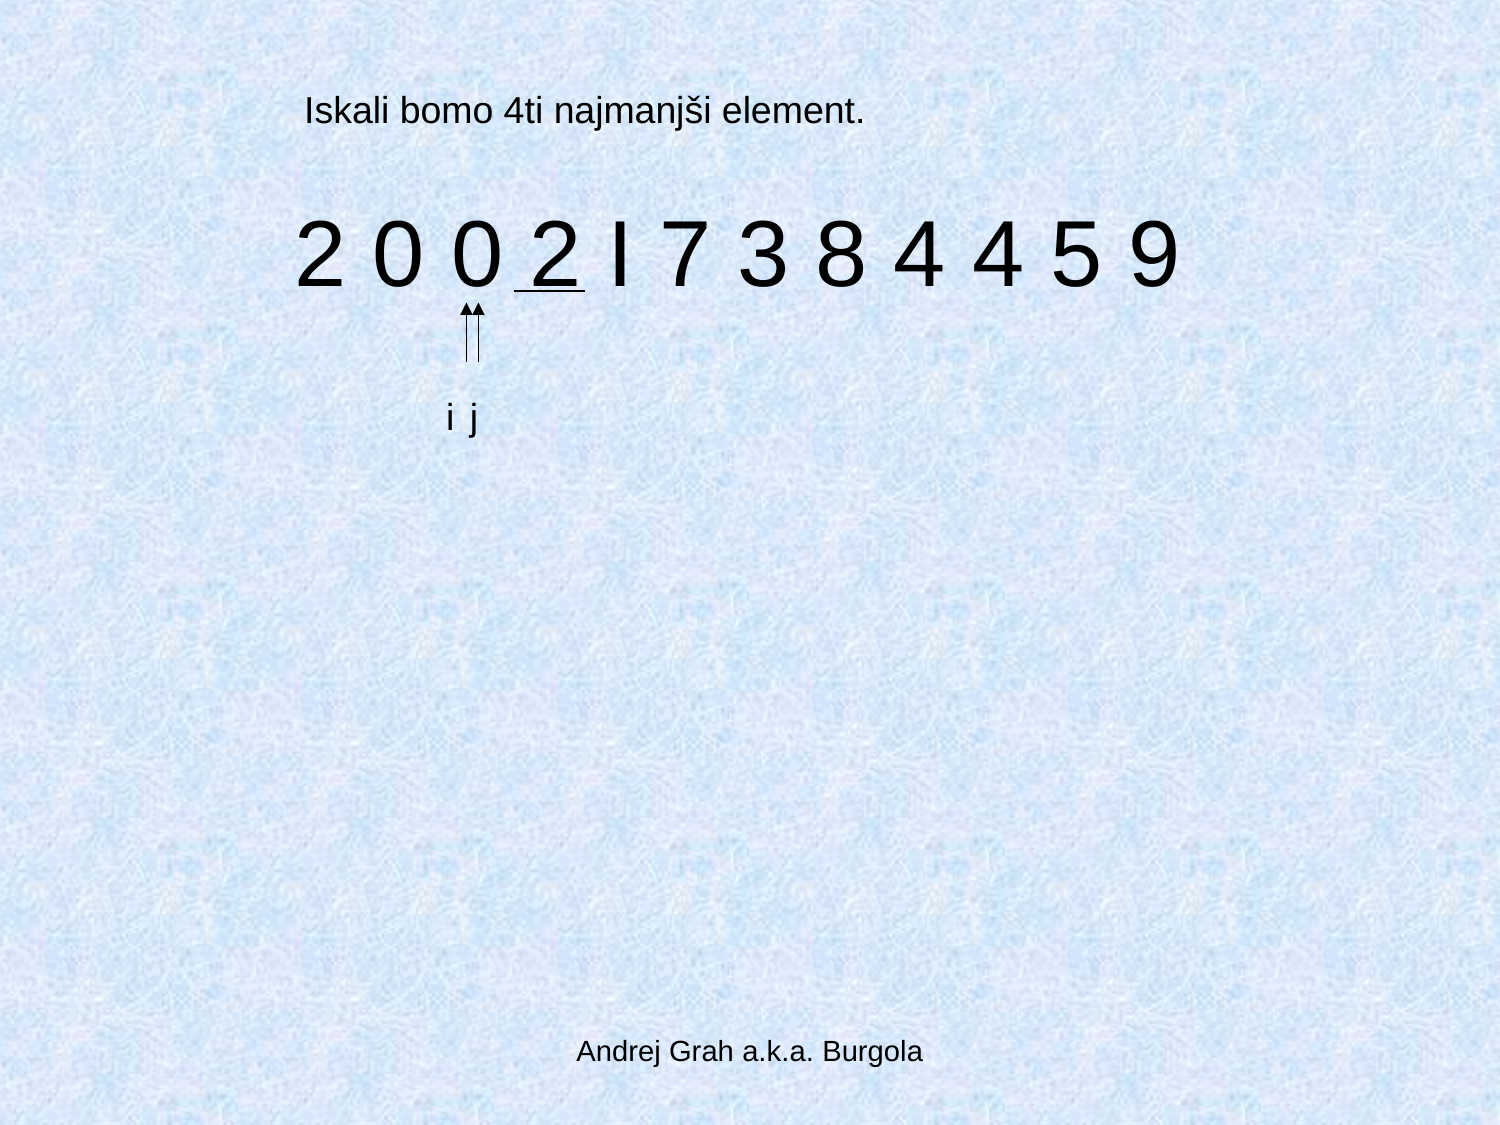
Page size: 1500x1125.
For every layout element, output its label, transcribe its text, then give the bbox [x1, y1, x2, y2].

text_box Iskali bomo 4ti najmanjši element. [289, 78, 1211, 139]
text_box j [454, 385, 493, 446]
text_box i [431, 385, 454, 446]
picture [0, 0, 1500, 1125]
text_box Andrej Grah a.k.a. Burgola [512, 1024, 988, 1103]
text_box 2 0 0 2 I 7 3 8 4 4 5 9 [194, 184, 1282, 313]
